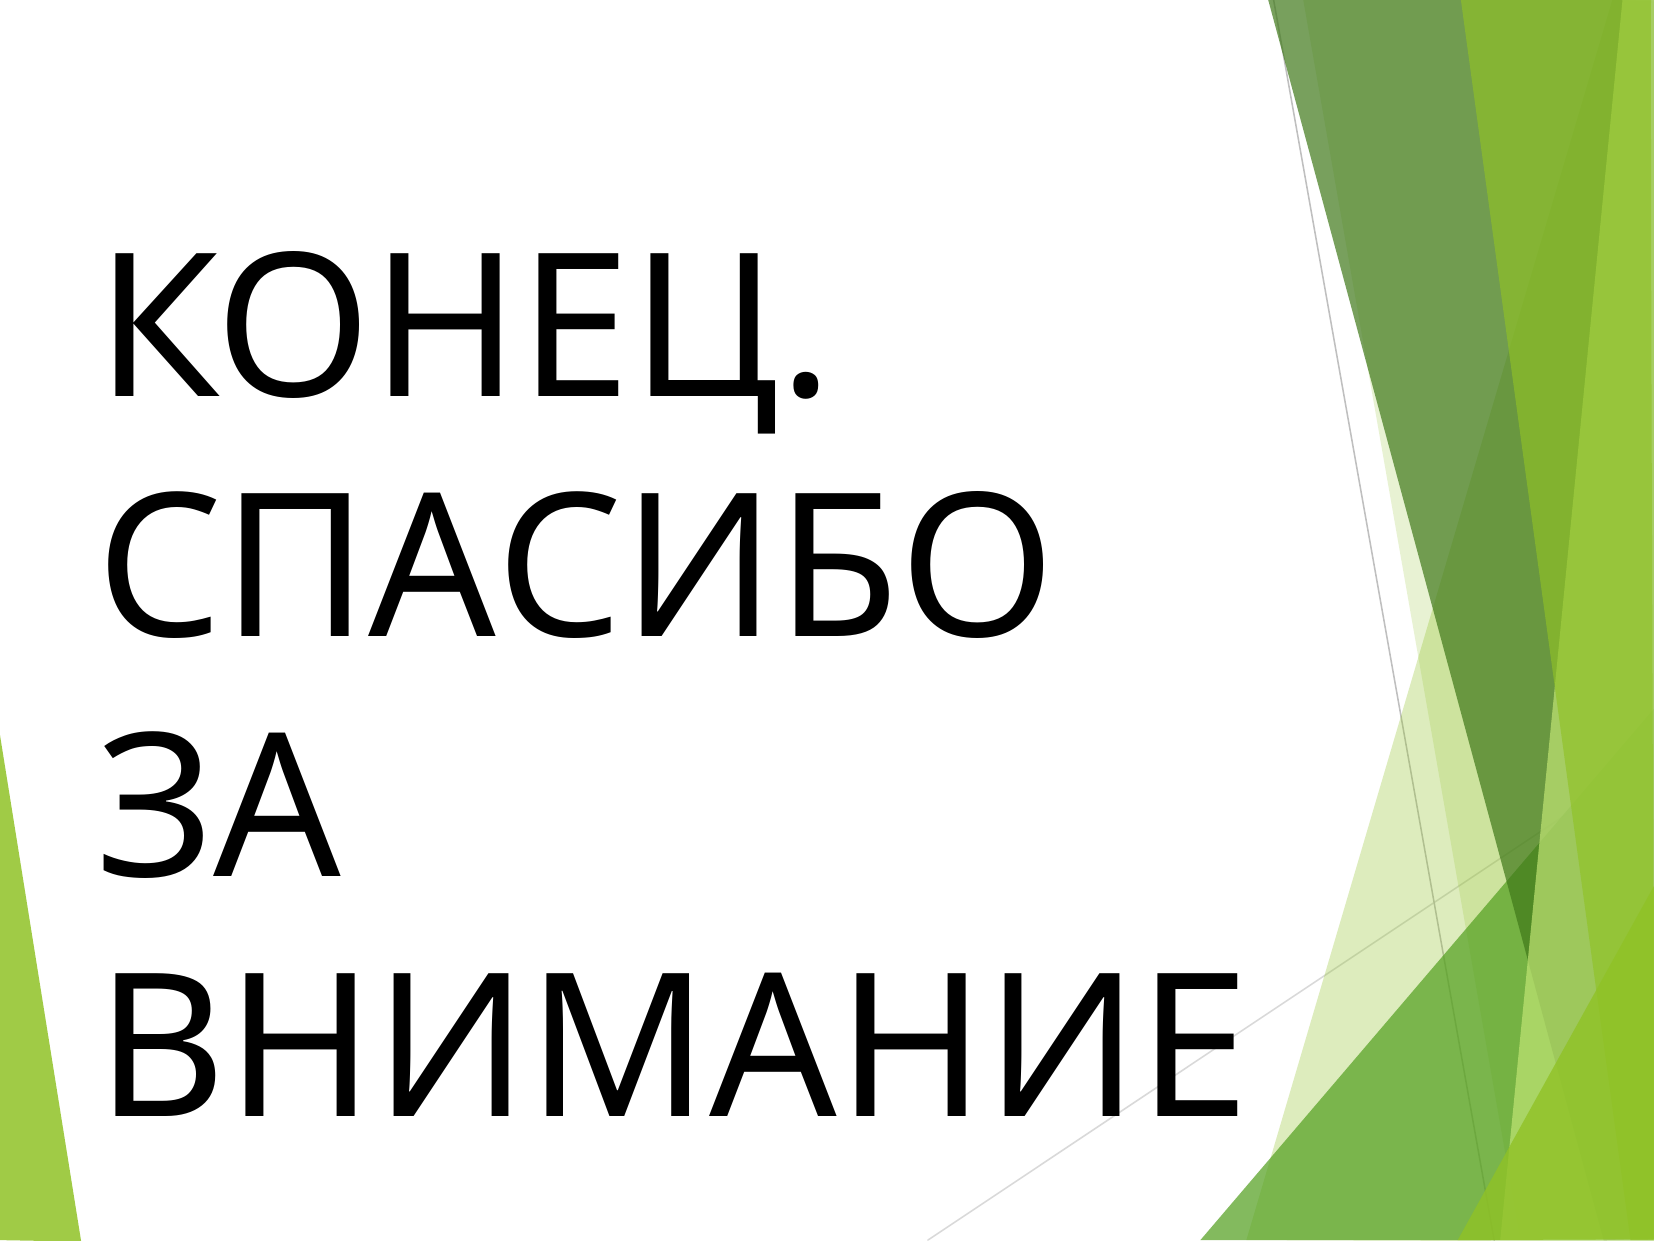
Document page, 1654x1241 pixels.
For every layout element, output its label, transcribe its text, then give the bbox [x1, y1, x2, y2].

text_box КОНЕЦ. СПАСИБО ЗА ВНИМАНИЕ [81, 189, 1343, 932]
